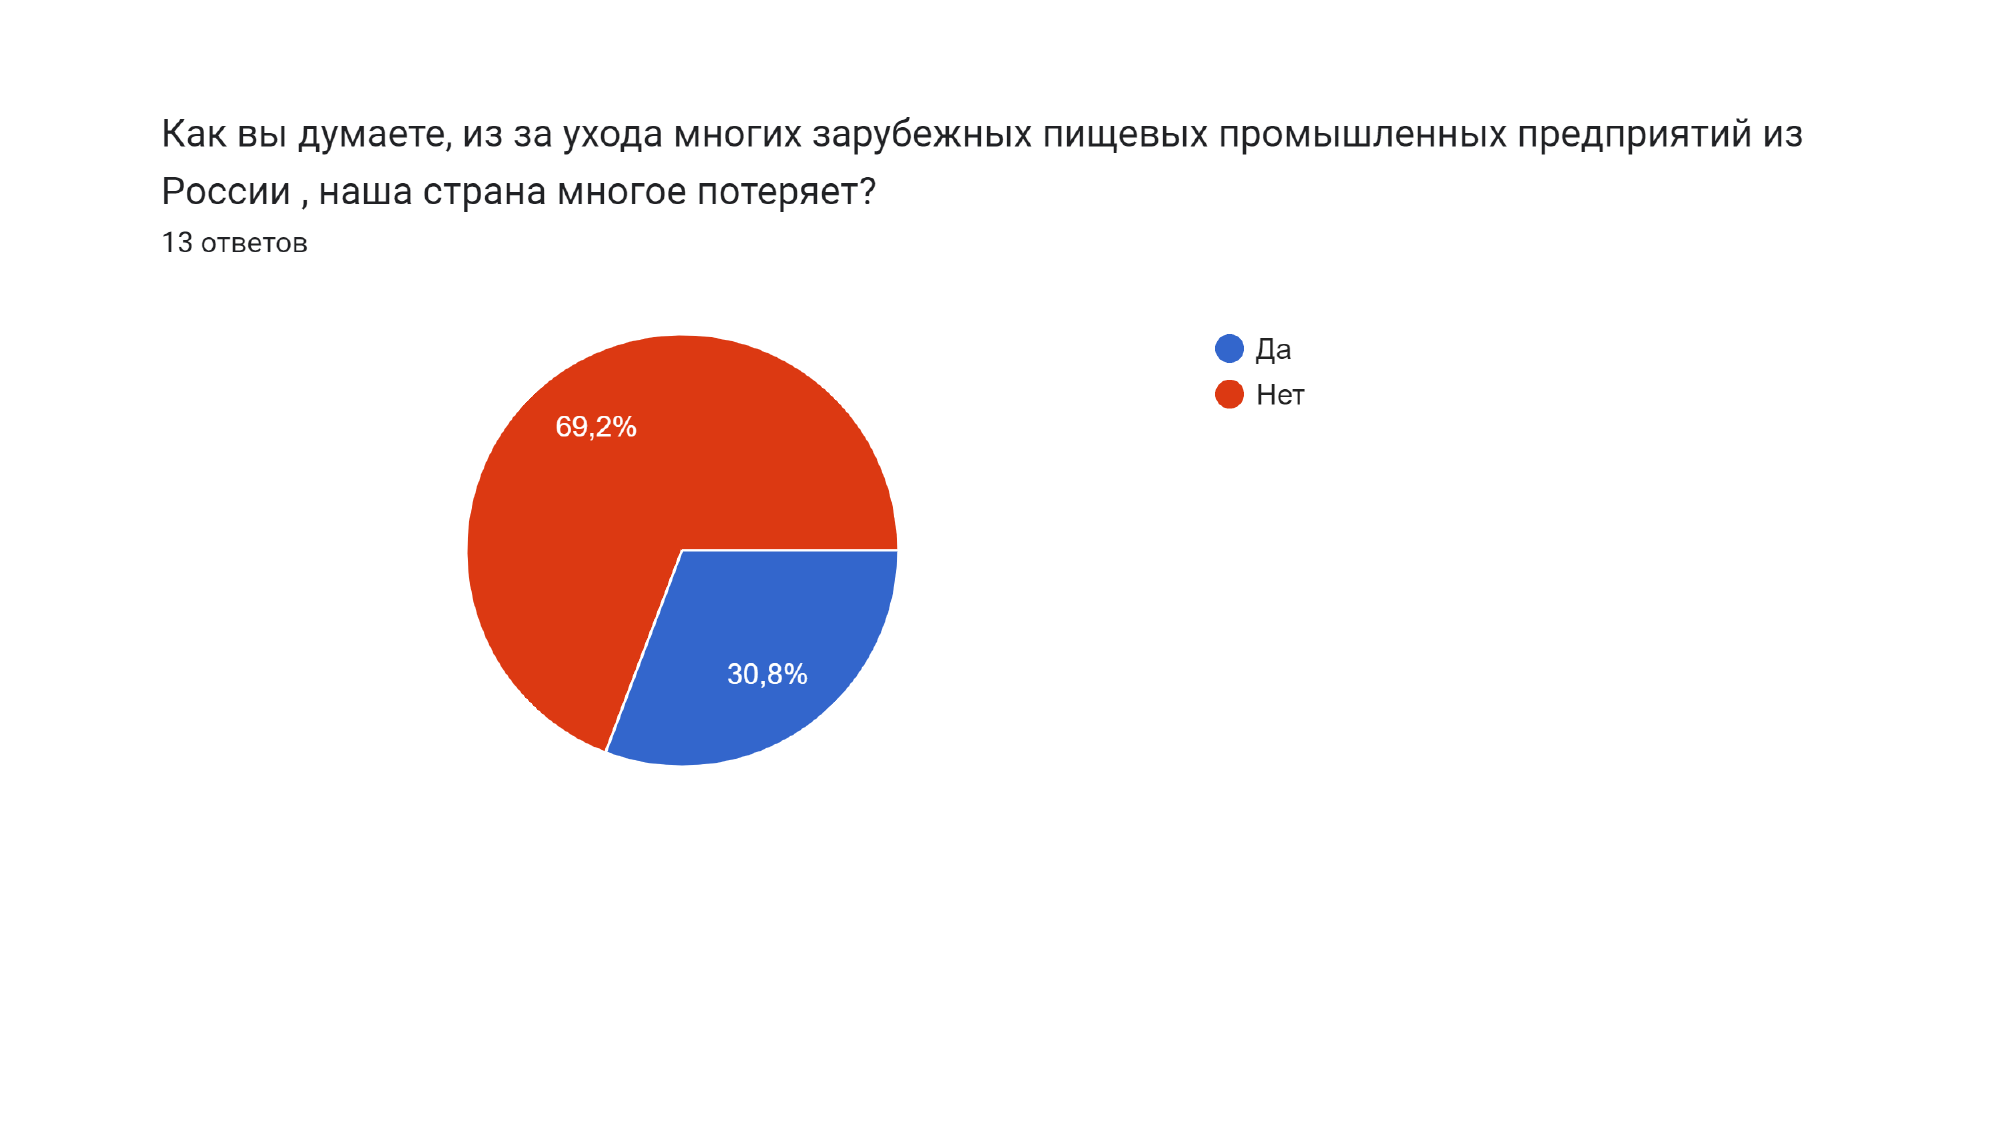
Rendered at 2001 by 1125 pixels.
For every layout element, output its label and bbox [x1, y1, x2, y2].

picture [103, 50, 1861, 848]
